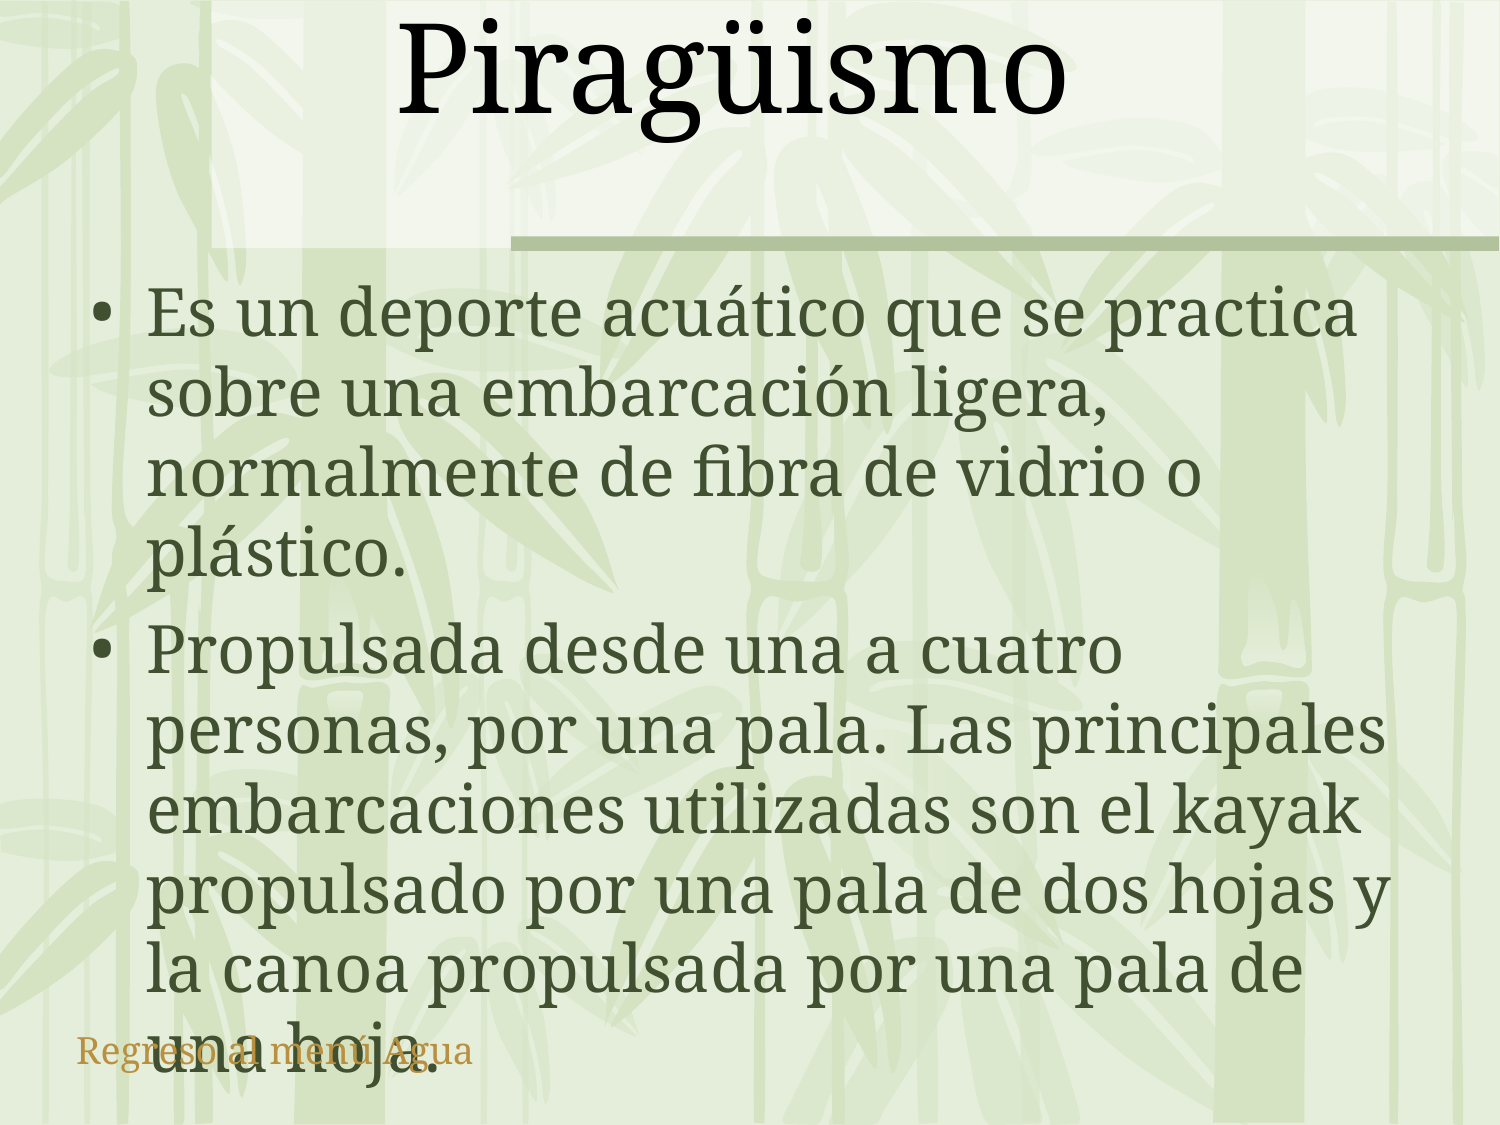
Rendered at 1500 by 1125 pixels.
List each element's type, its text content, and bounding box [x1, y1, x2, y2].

text_box Regreso al menú Agua [61, 1019, 500, 1086]
title Piragüismo [75, 0, 1426, 262]
list Es un deporte acuático que se practica sobre una embarcación ligera, normalmente de fibra de vidrio o plástico. Propulsada desde una a cuatro personas, por una pala. Las principales embarcaciones utilizadas son el kayak propulsado por una pala de dos hojas y la canoa propulsada por una pala de una hoja. [75, 262, 1426, 1121]
